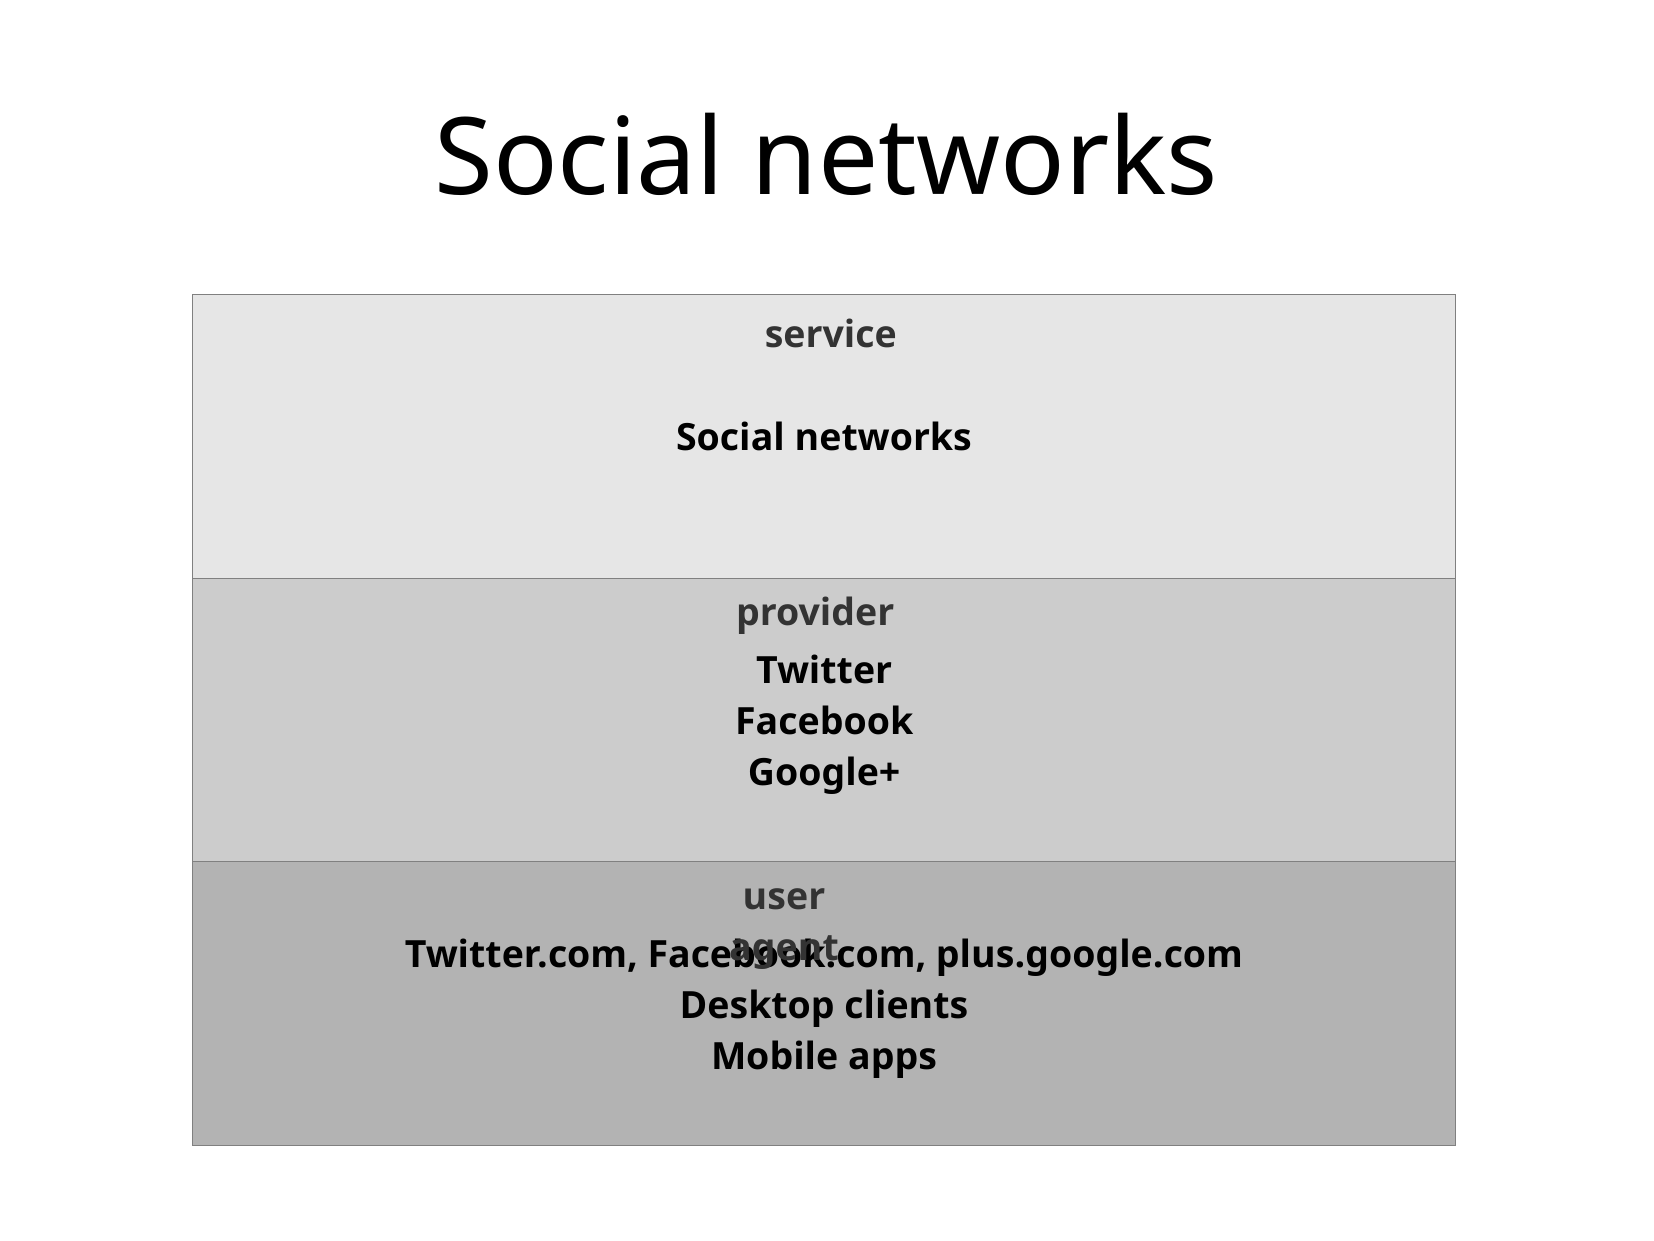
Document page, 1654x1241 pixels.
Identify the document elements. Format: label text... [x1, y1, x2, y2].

text_box user agent [714, 862, 940, 920]
text_box provider [721, 578, 928, 636]
text_box Twitter.com, Facebook.com, plus.google.com Desktop clients Mobile apps [192, 861, 1456, 1146]
text_box service [750, 300, 976, 358]
text_box Social networks [192, 294, 1456, 578]
title Social networks [82, 49, 1571, 257]
text_box Twitter Facebook Google+ [192, 578, 1456, 861]
